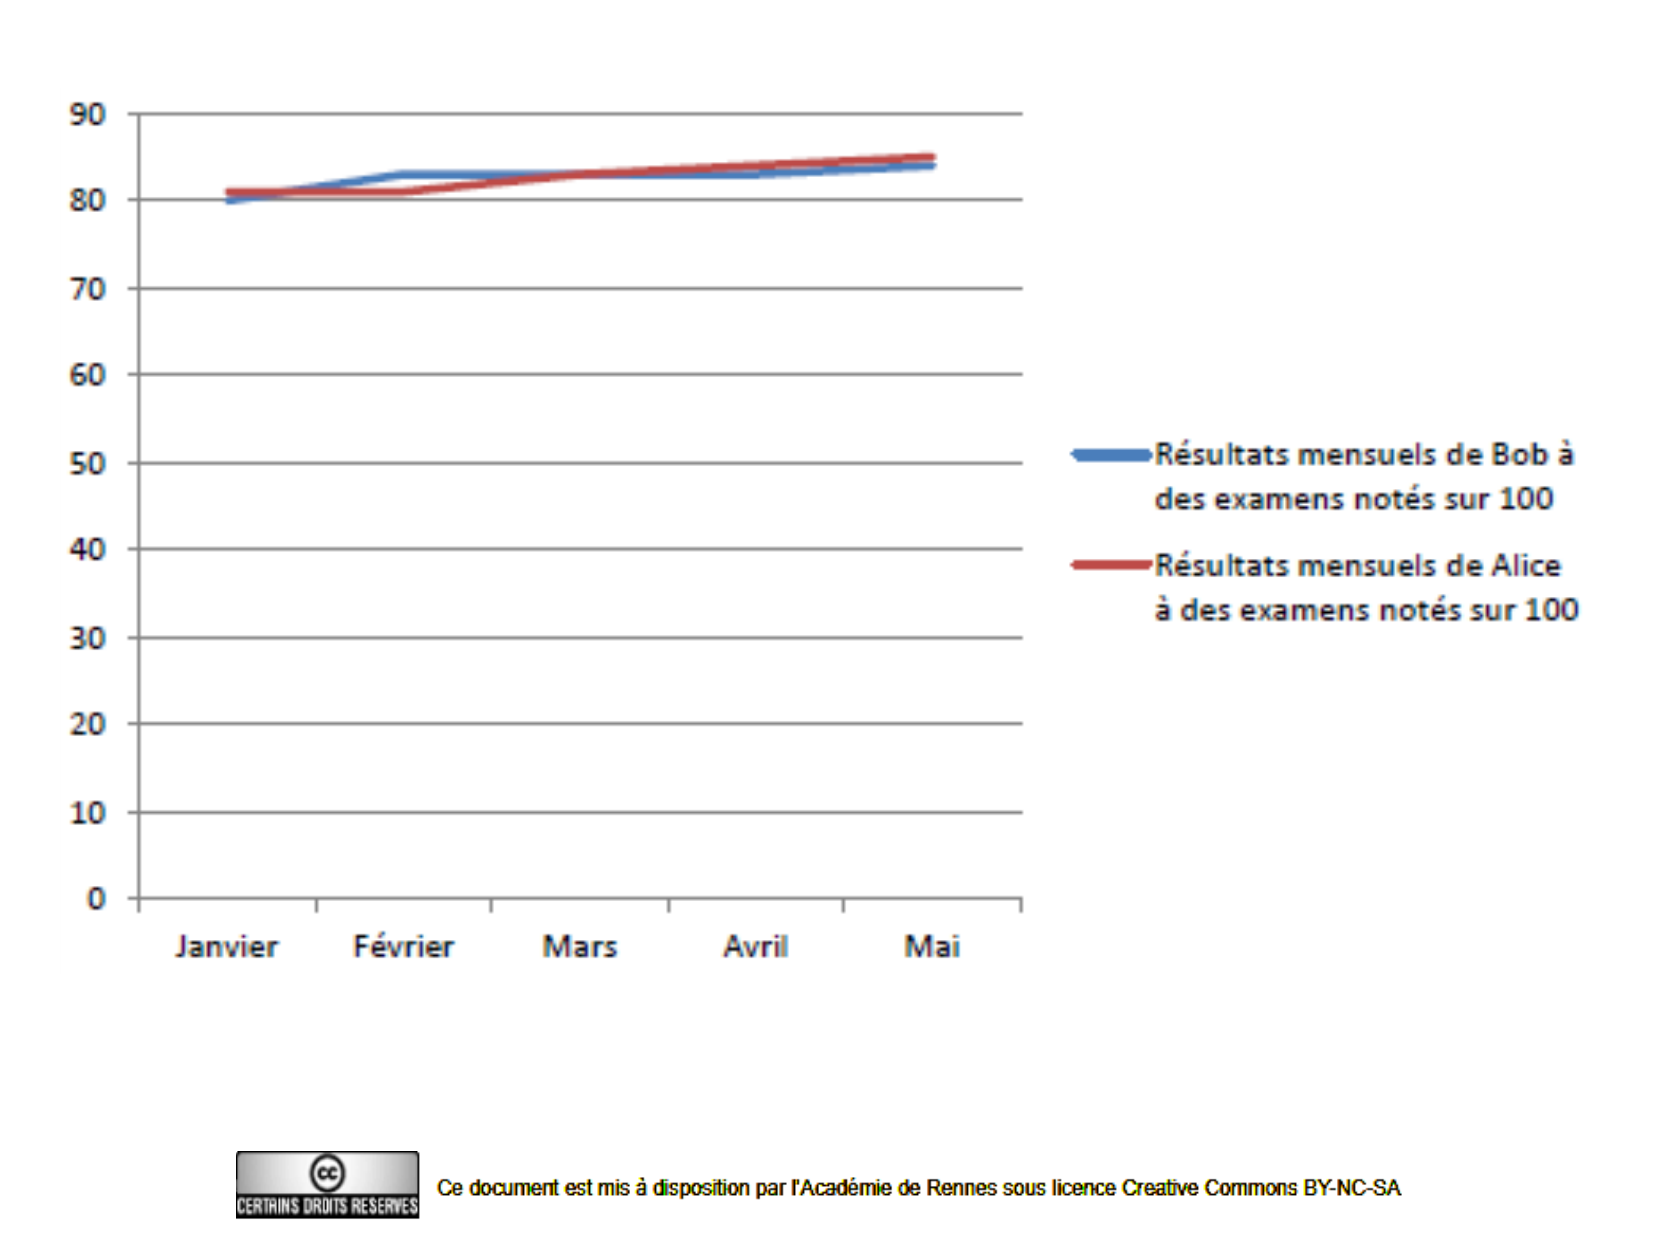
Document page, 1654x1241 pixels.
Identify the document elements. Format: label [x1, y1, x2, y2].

picture [236, 1151, 1418, 1228]
picture [59, 88, 1595, 974]
